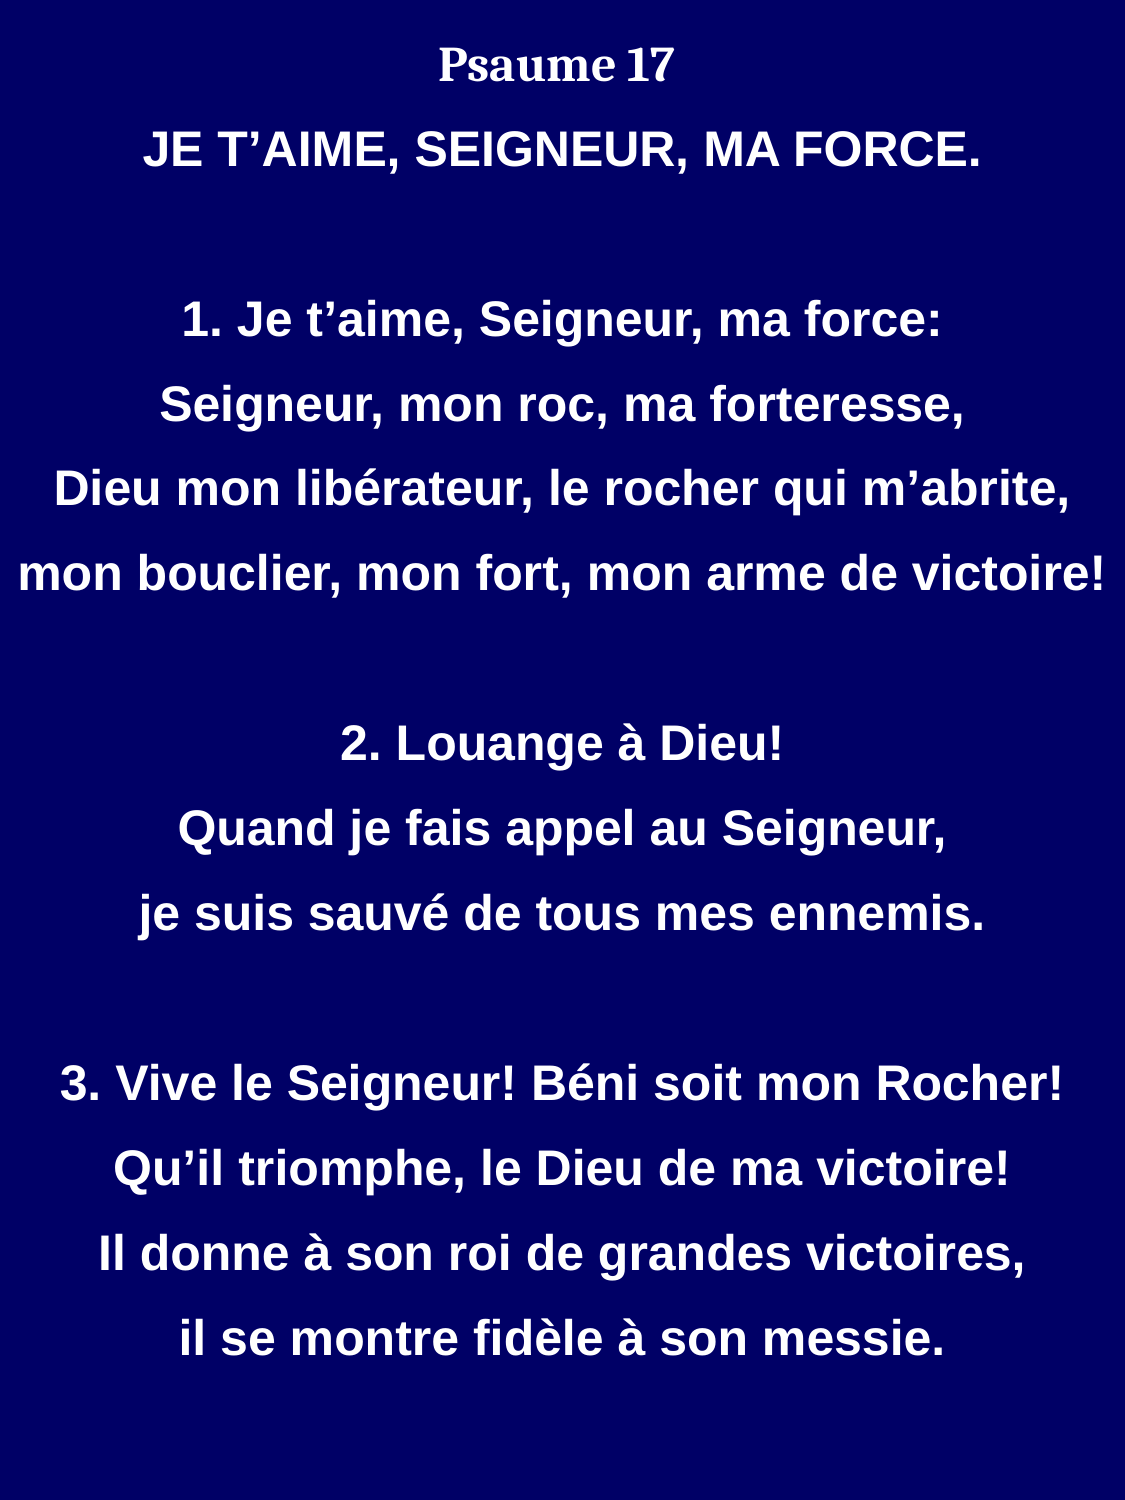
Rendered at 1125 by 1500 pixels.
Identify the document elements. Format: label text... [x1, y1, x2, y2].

text_box Psaume 17 JE T’AIME, SEIGNEUR, MA FORCE. 1. Je t’aime, Seigneur, ma force: Seigneur, mon roc, ma forteresse, Dieu mon libérateur, le rocher qui m’abrite, mon bouclier, mon fort, mon arme de victoire! 2. Louange à Dieu! Quand je fais appel au Seigneur, je suis sauvé de tous mes ennemis. 3. Vive le Seigneur! Béni soit mon Rocher! Qu’il triomphe, le Dieu de ma victoire! Il donne à son roi de grandes victoires, il se montre fidèle à son messie. [0, 23, 1125, 1125]
